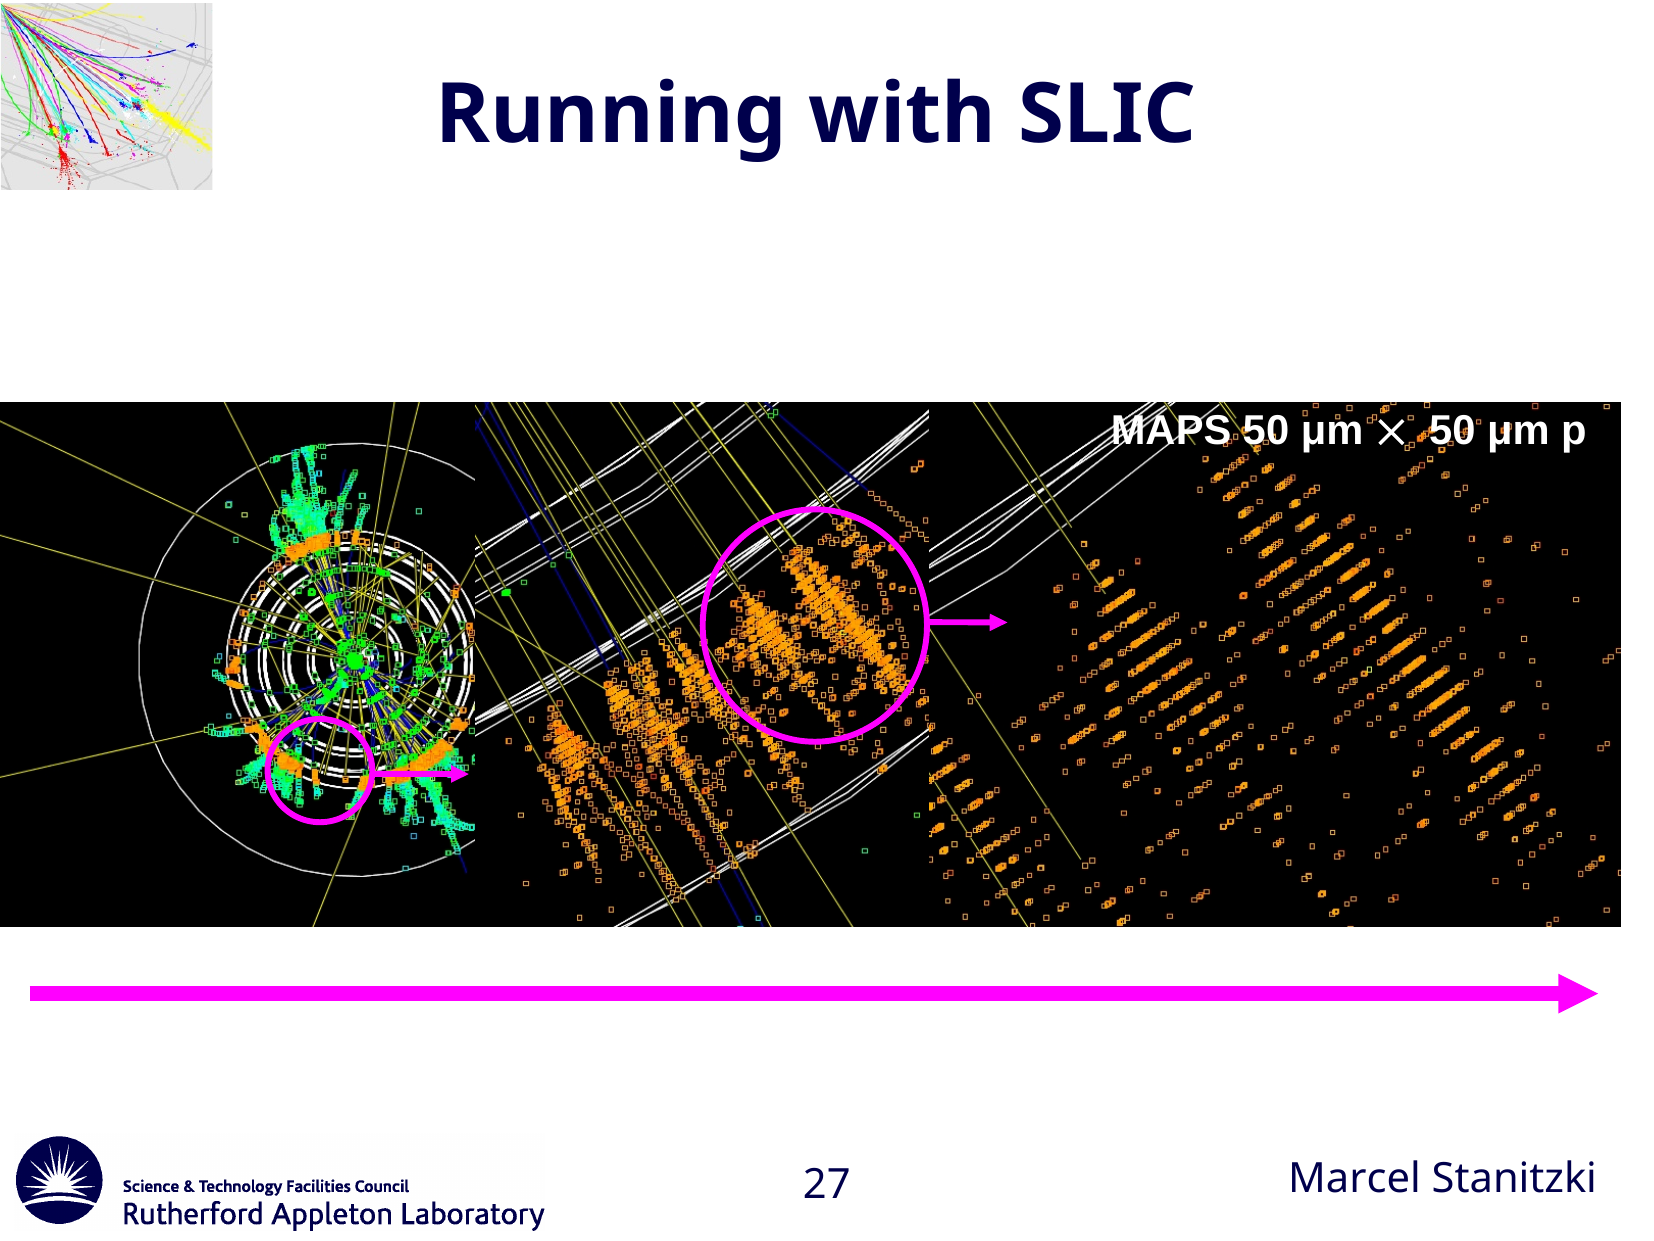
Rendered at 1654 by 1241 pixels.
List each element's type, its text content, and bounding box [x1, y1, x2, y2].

text_box MAPS 50 μm  50 μm p [1110, 409, 1621, 453]
picture [14, 1133, 545, 1231]
title Running with SLIC [203, 5, 1451, 213]
picture [0, 3, 213, 190]
picture [0, 402, 1621, 927]
